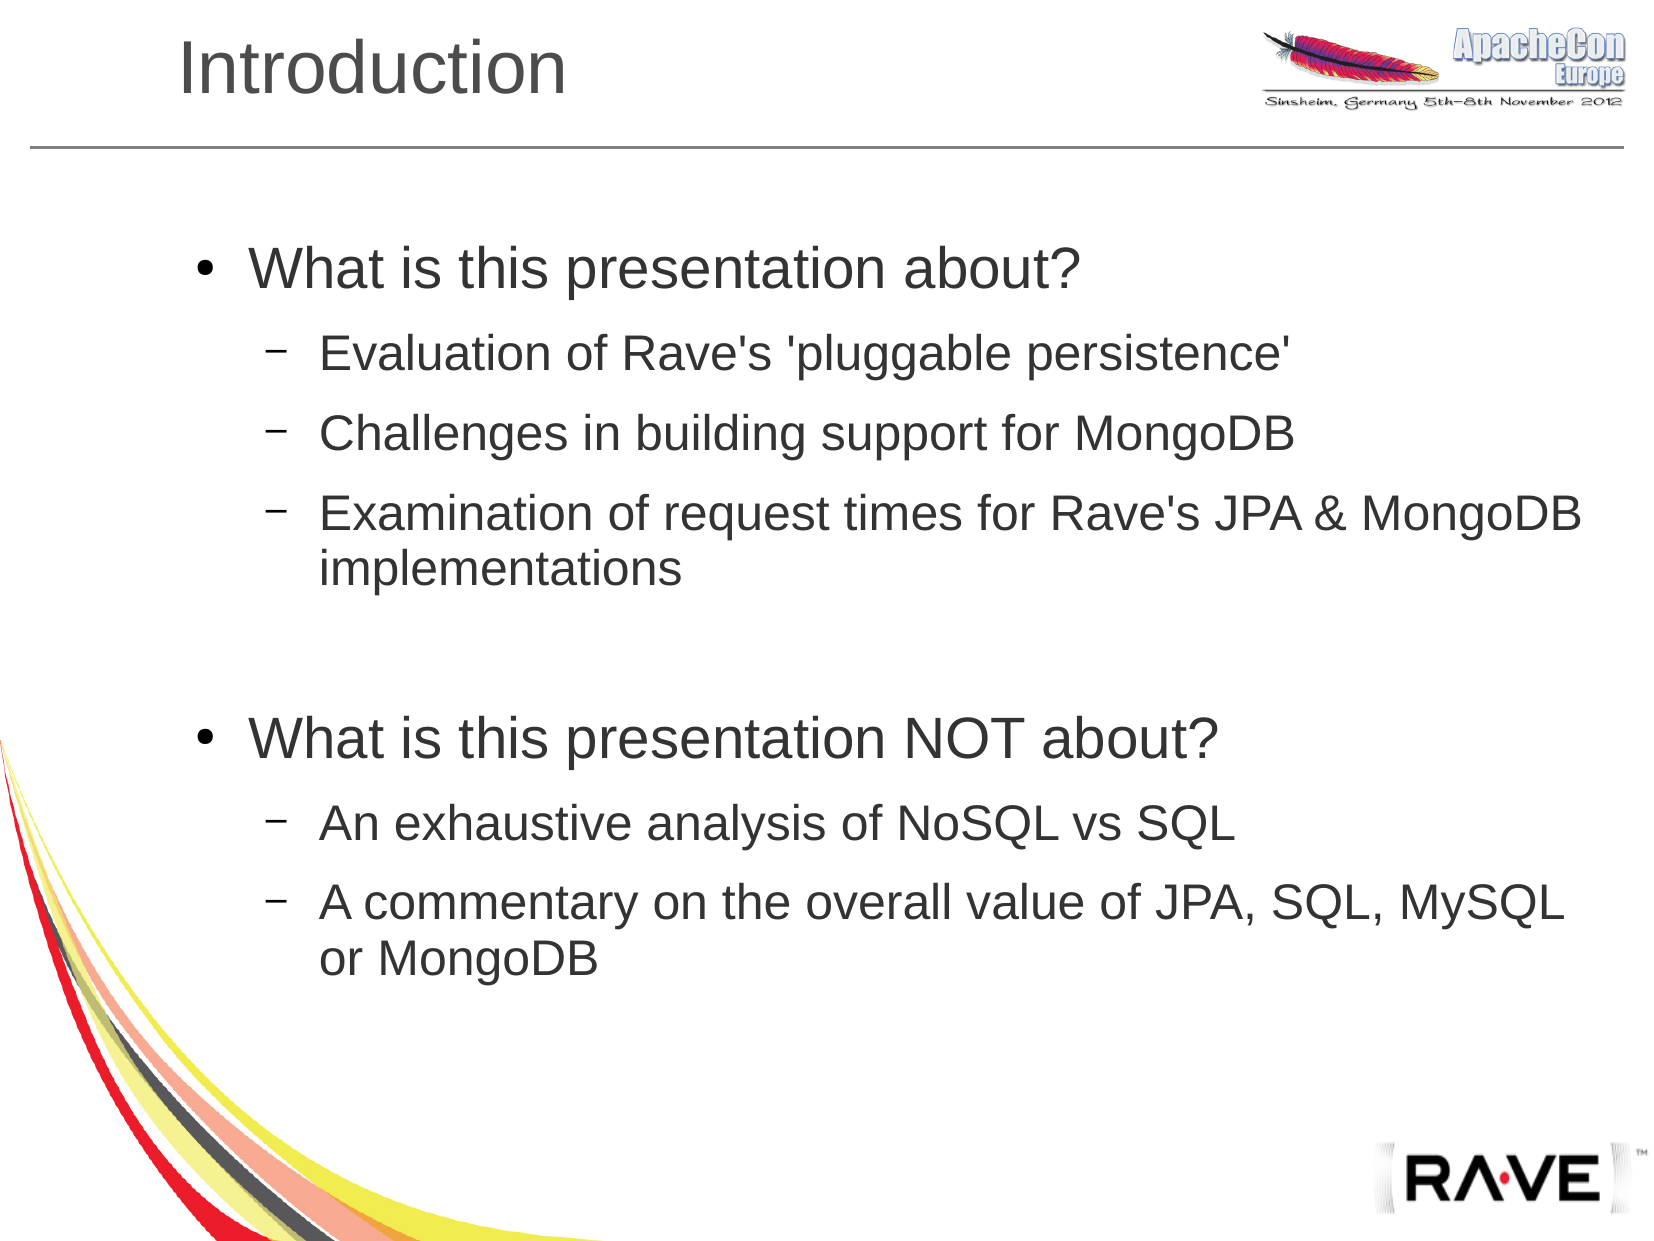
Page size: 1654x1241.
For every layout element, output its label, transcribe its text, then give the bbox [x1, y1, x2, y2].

list What is this presentation about? Evaluation of Rave's 'pluggable persistence' Challenges in building support for MongoDB Examination of request times for Rave's JPA & MongoDB implementations What is this presentation NOT about? An exhaustive analysis of NoSQL vs SQL A commentary on the overall value of JPA, SQL, MySQL or MongoDB [177, 236, 1595, 1093]
picture [0, 0, 1654, 1241]
title Introduction [177, 11, 1536, 125]
